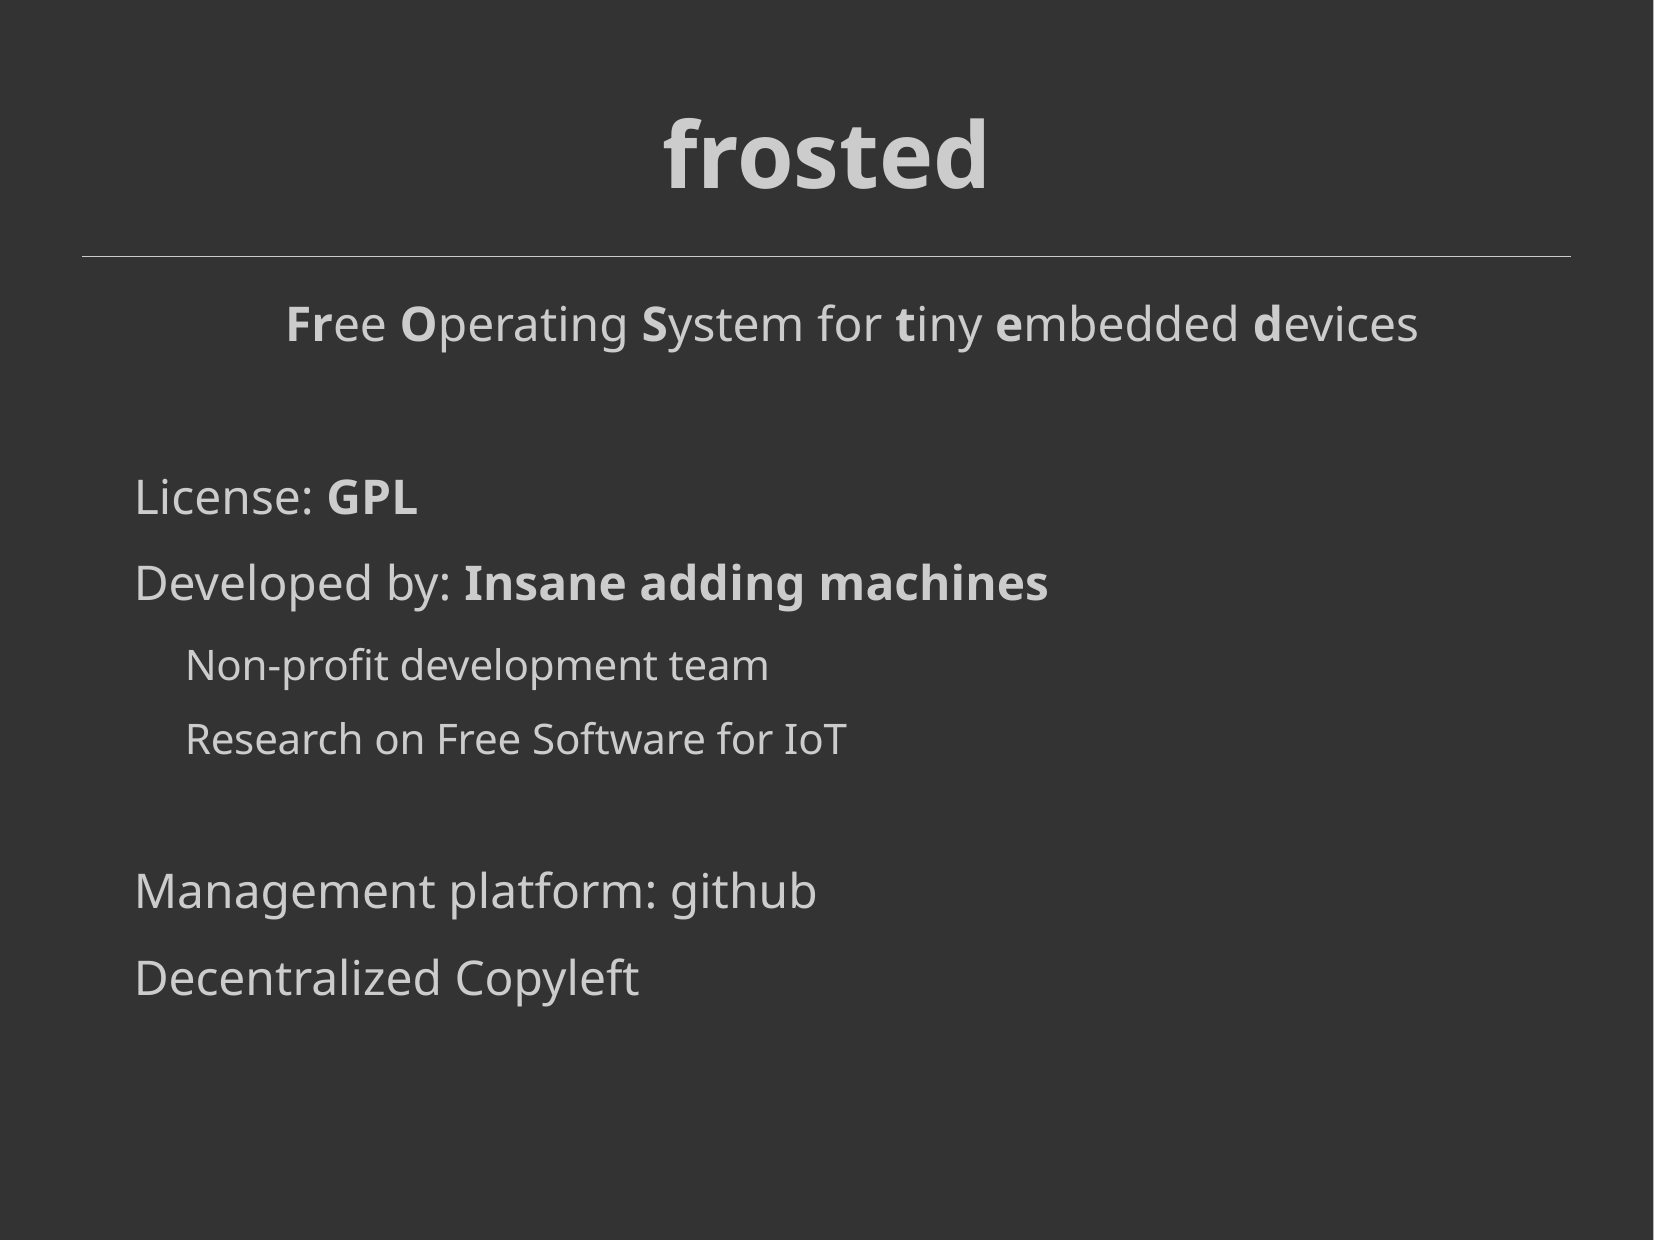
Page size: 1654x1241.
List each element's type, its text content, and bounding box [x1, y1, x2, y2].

title frosted [82, 49, 1571, 257]
list Free Operating System for tiny embedded devices License: GPL Developed by: Insane adding machines Non-profit development team Research on Free Software for IoT Management platform: github Decentralized Copyleft [82, 290, 1571, 1010]
